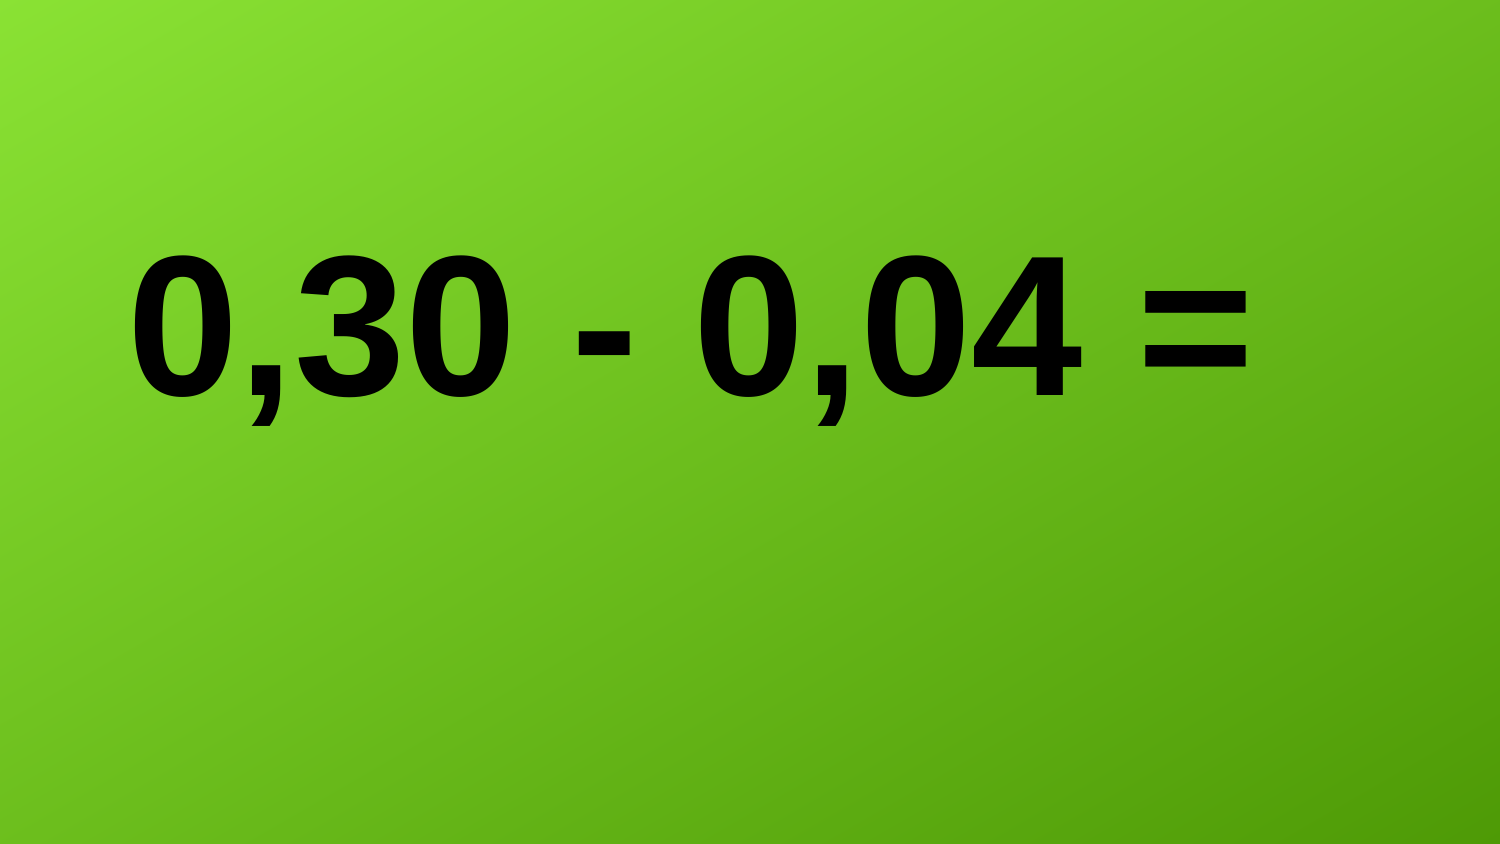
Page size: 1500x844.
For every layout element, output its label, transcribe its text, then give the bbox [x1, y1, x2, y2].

title 0,30 - 0,04 = [112, 259, 1388, 450]
